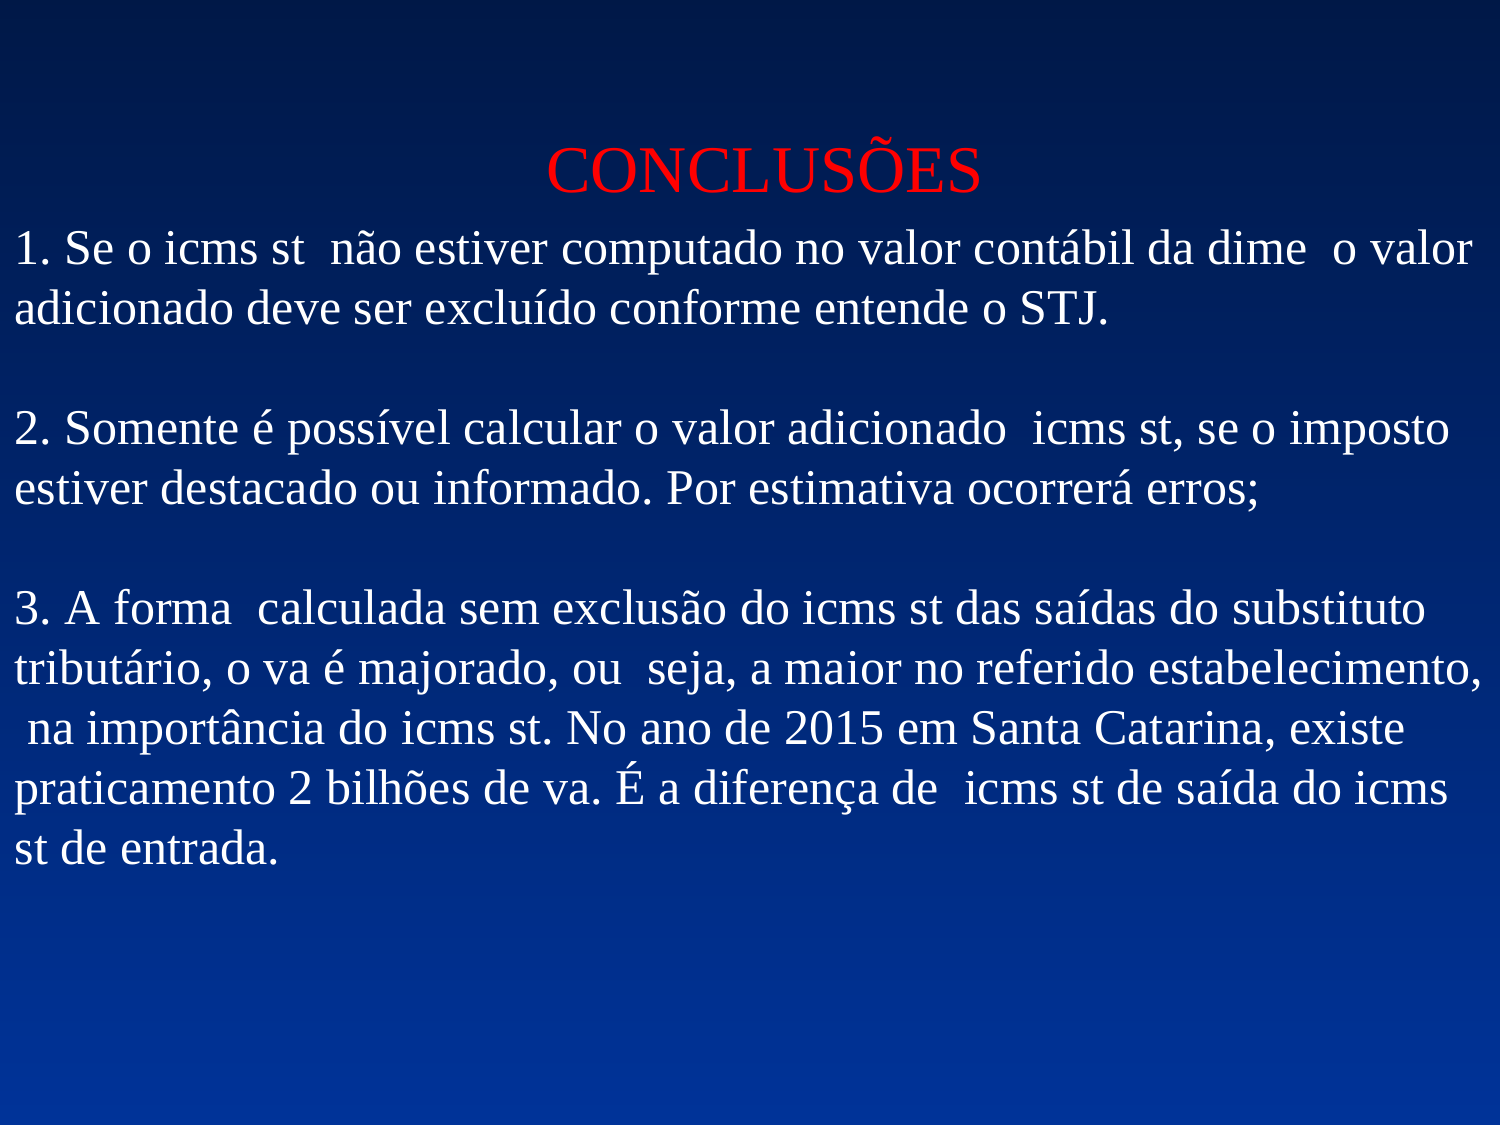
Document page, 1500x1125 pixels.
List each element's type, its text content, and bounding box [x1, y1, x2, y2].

text_box CONCLUSÕES [531, 118, 999, 213]
text_box 1. Se o icms st não estiver computado no valor contábil da dime o valor adicionado deve ser excluído conforme entende o STJ. 2. Somente é possível calcular o valor adicionado icms st, se o imposto estiver destacado ou informado. Por estimativa ocorrerá erros; 3. A forma calculada sem exclusão do icms st das saídas do substituto tributário, o va é majorado, ou seja, a maior no referido estabelecimento, na importância do icms st. No ano de 2015 em Santa Catarina, existe praticamento 2 bilhões de va. É a diferença de icms st de saída do icms st de entrada. [0, 206, 1500, 1125]
